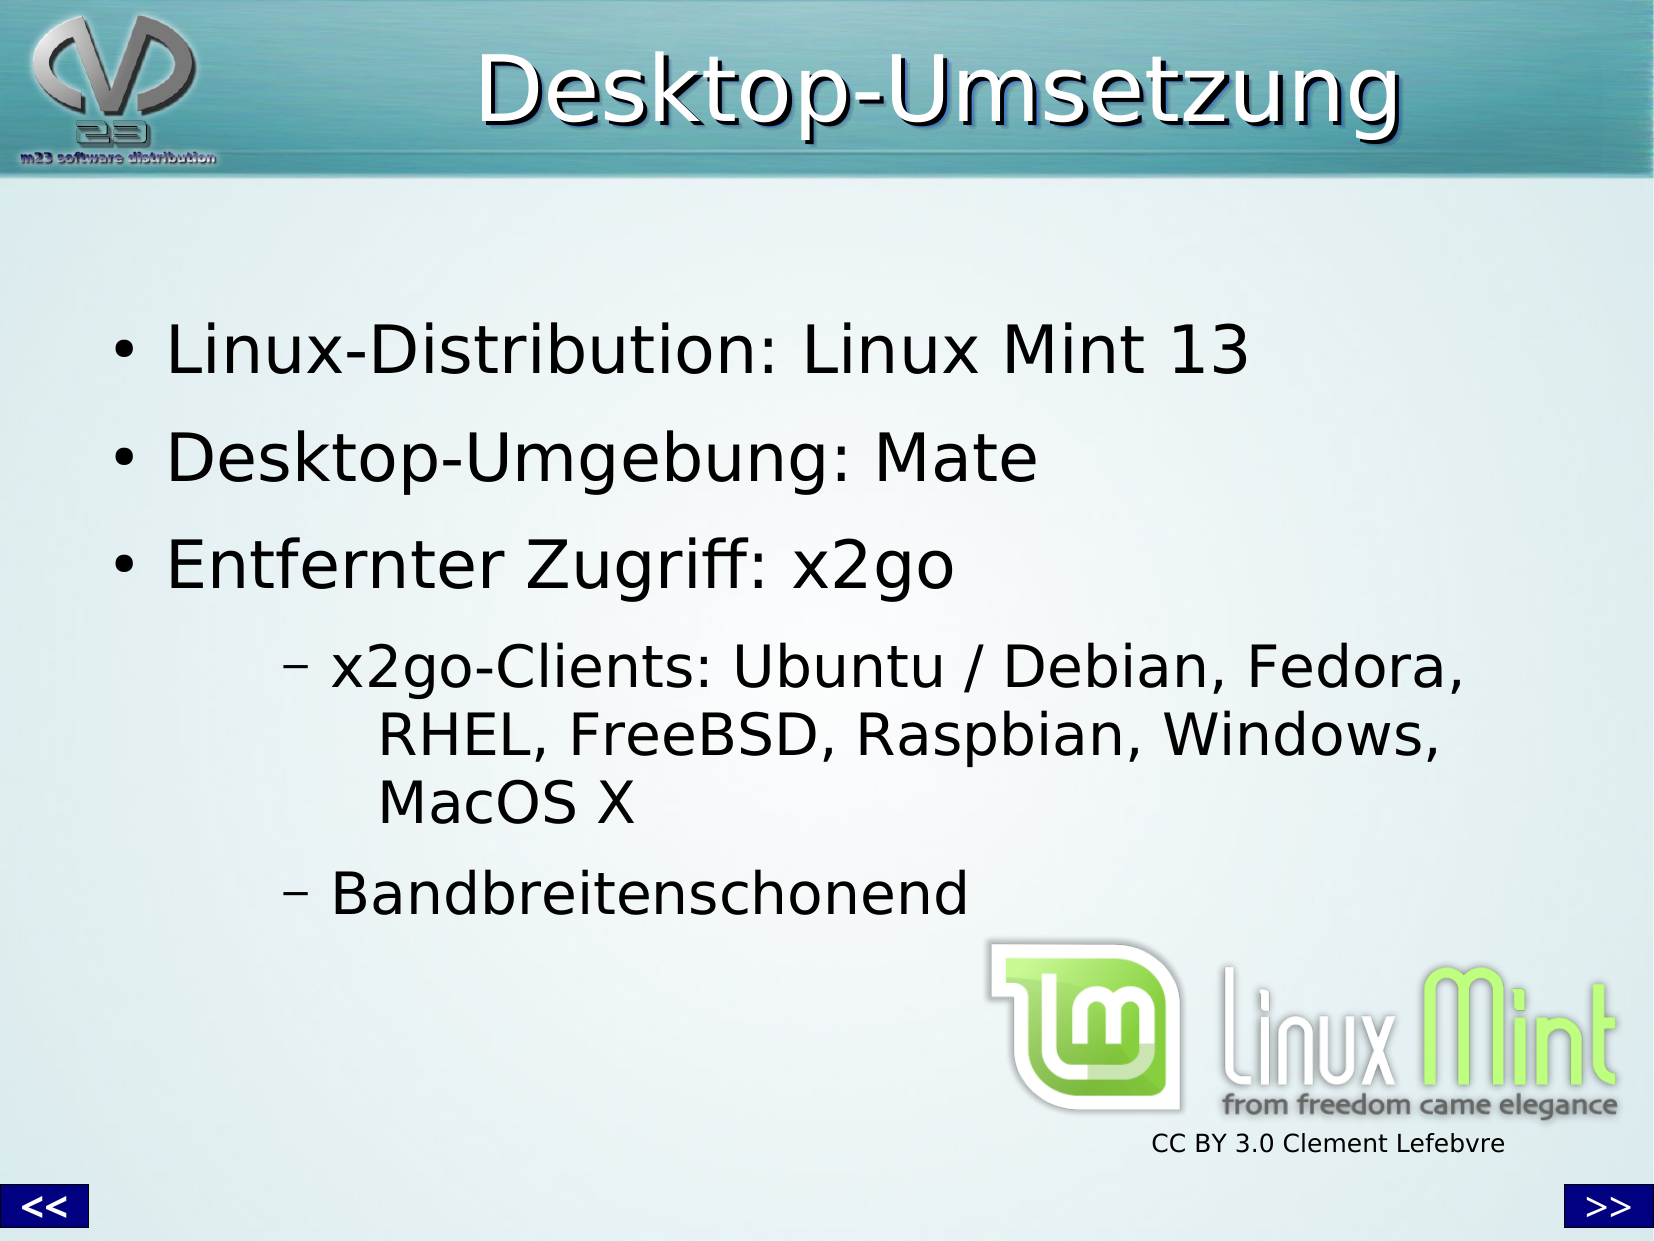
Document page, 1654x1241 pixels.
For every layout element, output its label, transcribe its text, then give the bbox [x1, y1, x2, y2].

list Linux-Distribution: Linux Mint 13 Desktop-Umgebung: Mate Entfernter Zugriff: x2go x2go-Clients: Ubuntu / Debian, Fedora, RHEL, FreeBSD, Raspbian, Windows, MacOS X Bandbreitenschonend [94, 312, 1560, 929]
title Desktop-Umsetzung [224, 2, 1654, 178]
text_box CC BY 3.0 Clement Lefebvre [1009, 1122, 1648, 1152]
picture [0, 0, 1654, 1241]
